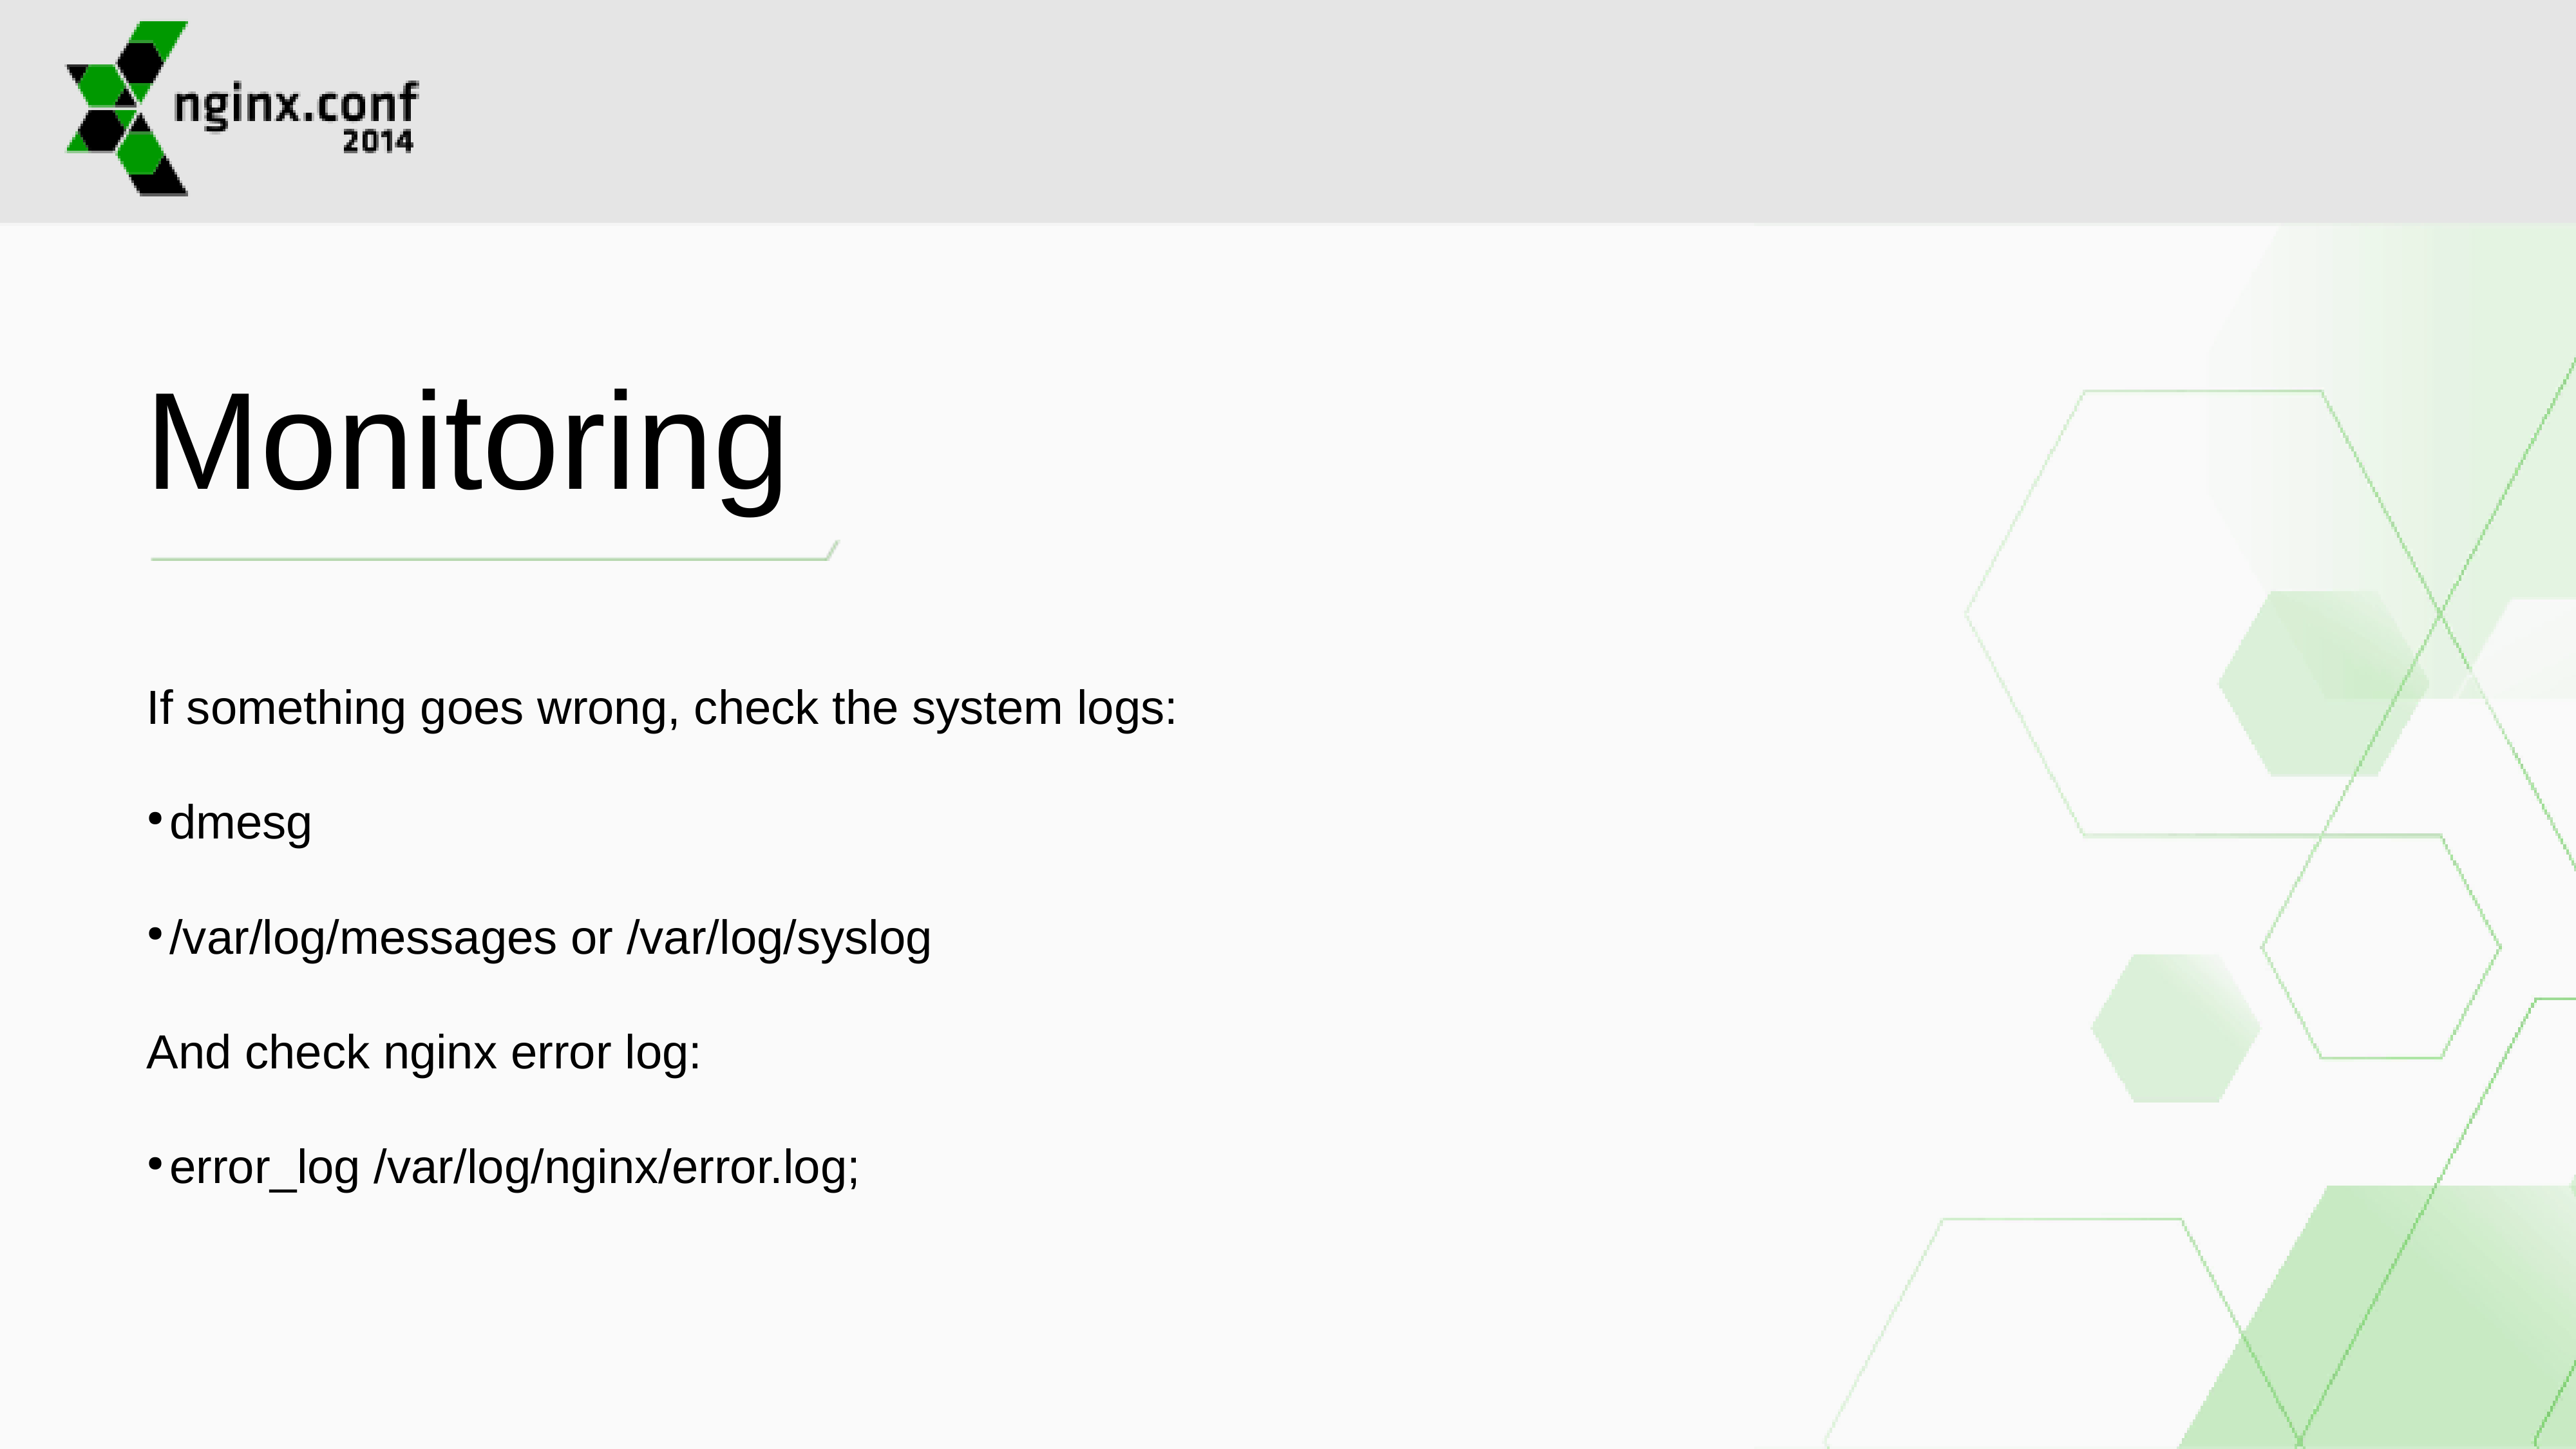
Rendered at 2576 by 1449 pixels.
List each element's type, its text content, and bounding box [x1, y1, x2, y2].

title Monitoring [145, 350, 1700, 584]
list If something goes wrong, check the system logs: dmesg /var/log/messages or /var/log/syslog And check nginx error log: error_log /var/log/nginx/error.log; [146, 676, 1659, 1068]
picture [0, 0, 2576, 1449]
